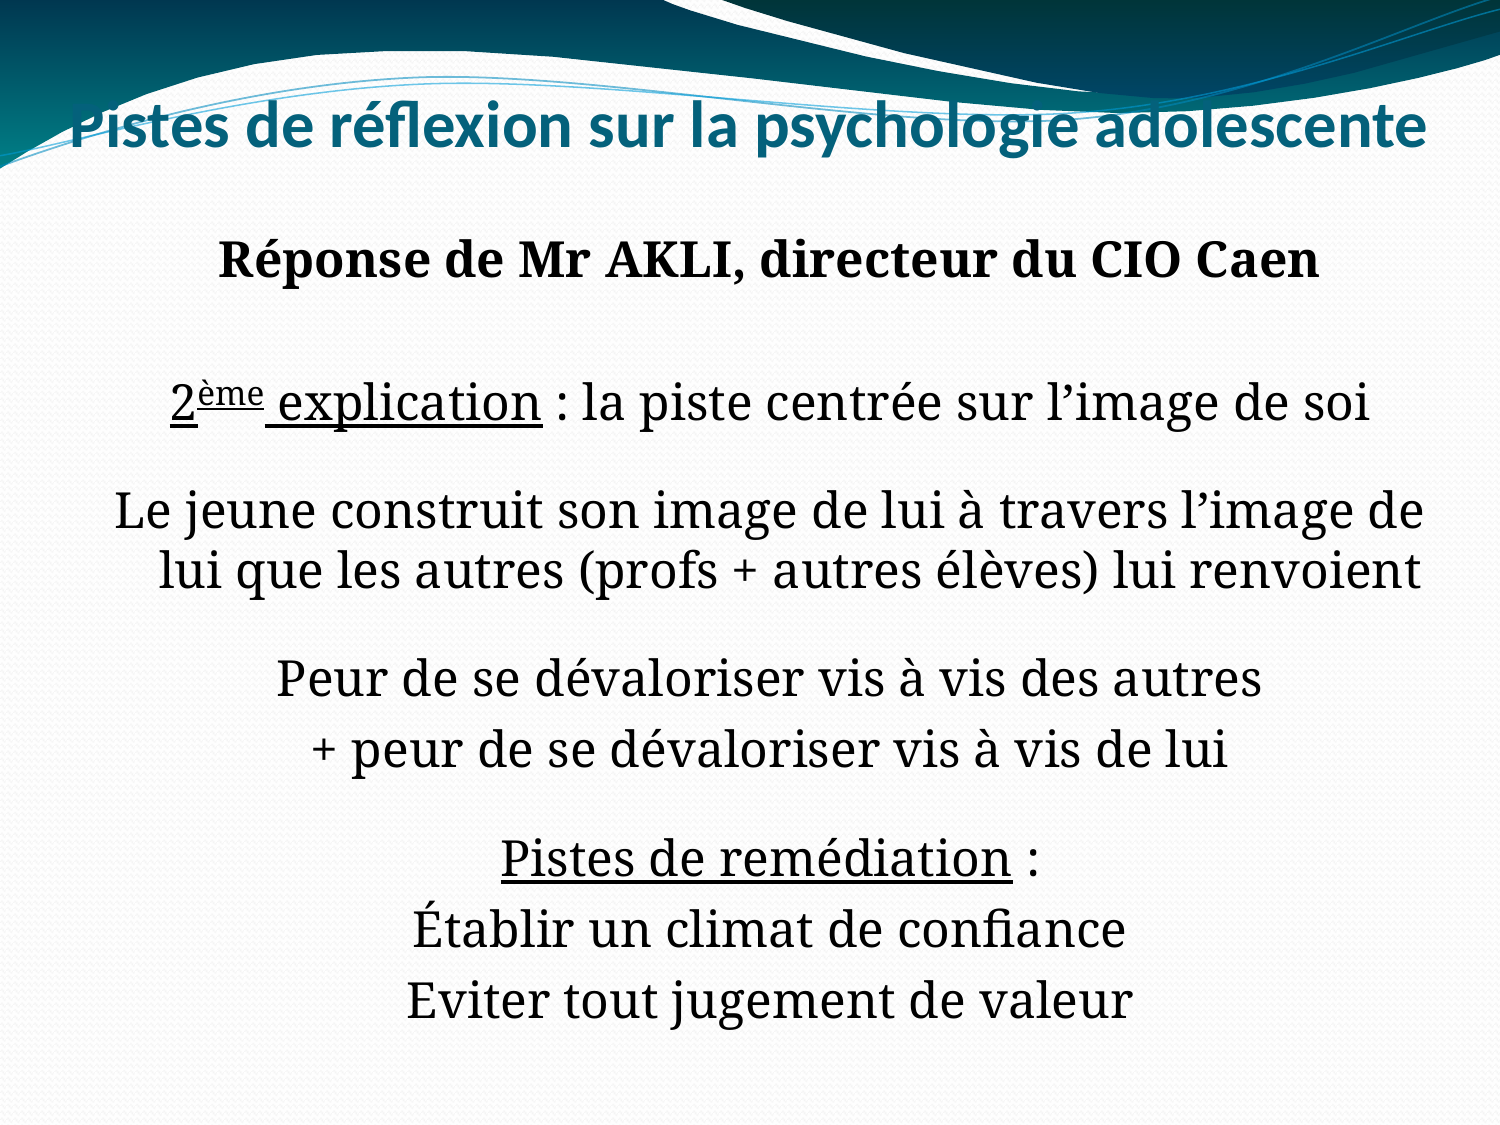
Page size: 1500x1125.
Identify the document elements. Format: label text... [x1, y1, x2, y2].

list Réponse de Mr AKLI, directeur du CIO Caen 2ème explication : la piste centrée sur l’image de soi Le jeune construit son image de lui à travers l’image de lui que les autres (profs + autres élèves) lui renvoient Peur de se dévaloriser vis à vis des autres + peur de se dévaloriser vis à vis de lui Pistes de remédiation : Établir un climat de confiance Eviter tout jugement de valeur [29, 219, 1471, 1038]
title Pistes de réflexion sur la psychologie adolescente [0, 54, 1500, 161]
